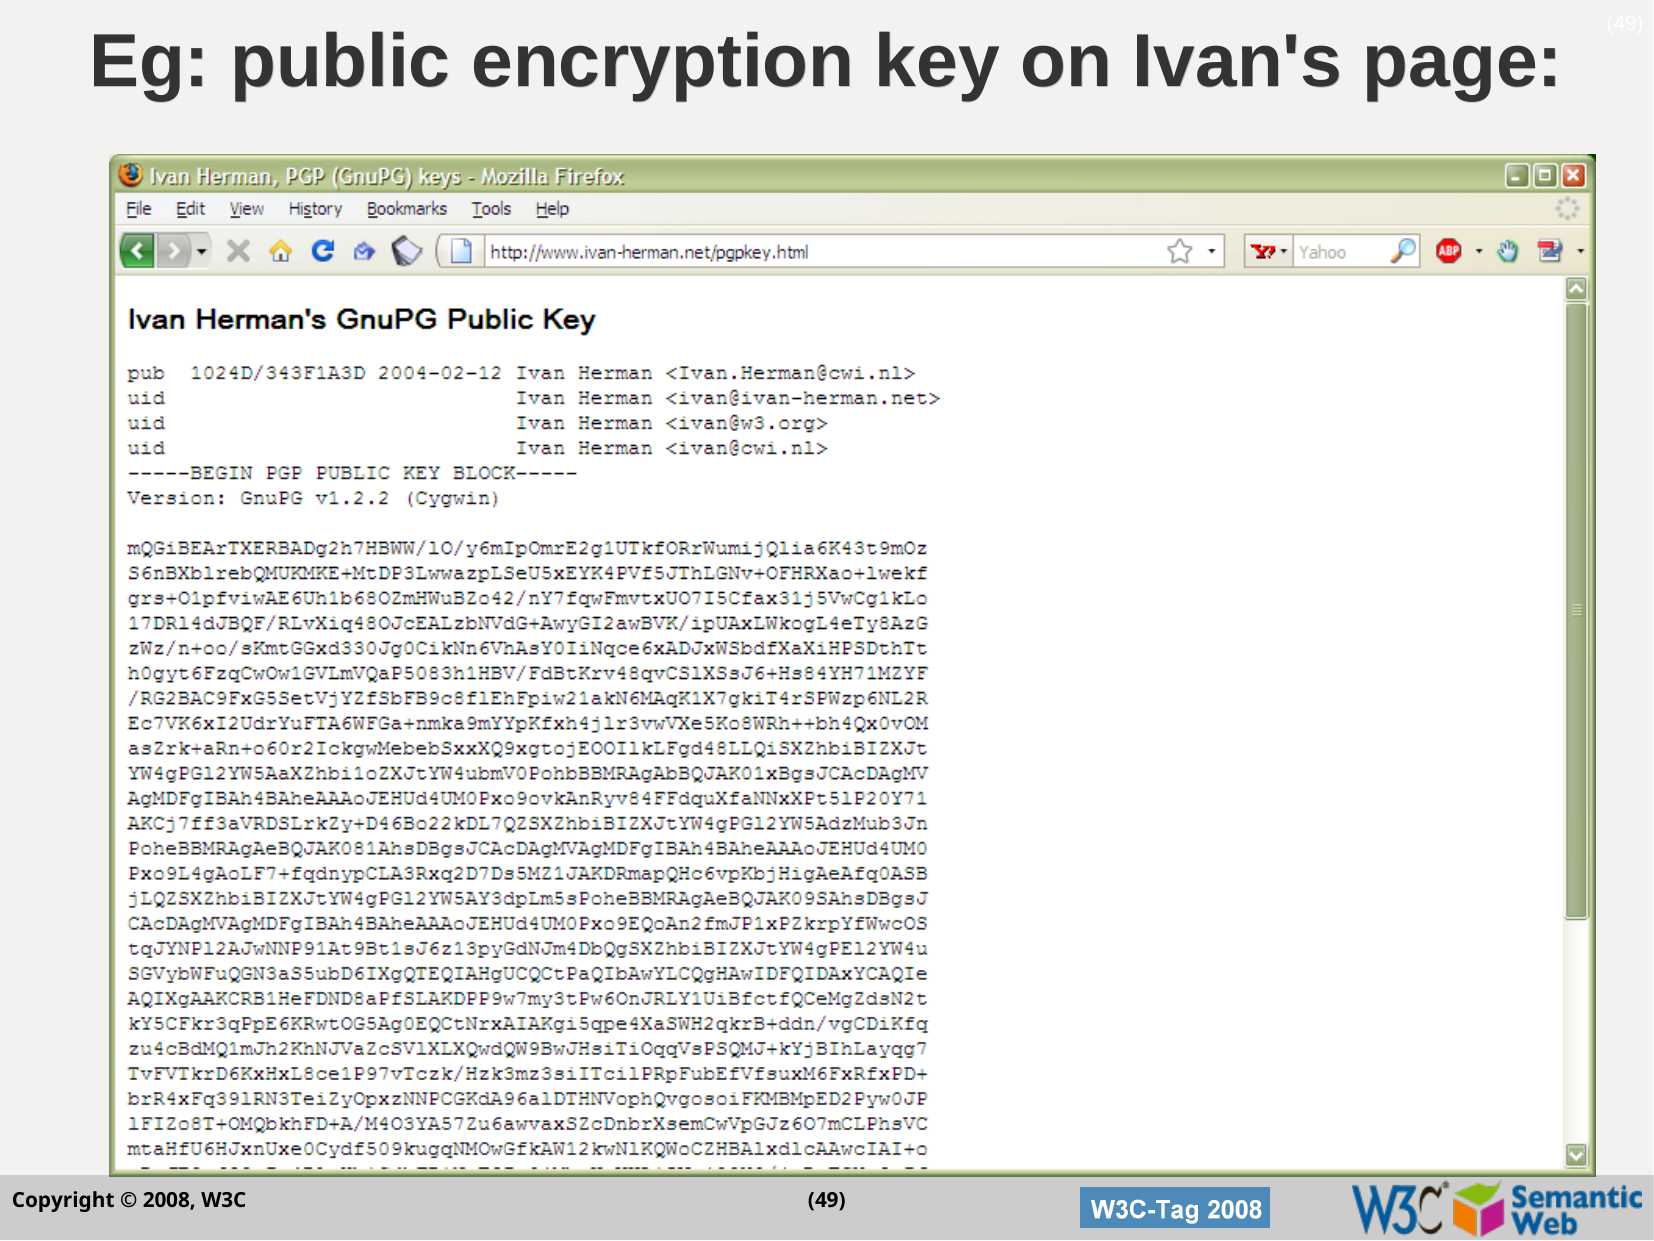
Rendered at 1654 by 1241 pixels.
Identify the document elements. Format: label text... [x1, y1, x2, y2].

title Eg: public encryption key on Ivan's page: [0, 0, 1654, 119]
picture [1080, 1187, 1270, 1228]
picture [1352, 1178, 1642, 1237]
picture [109, 154, 1596, 1177]
